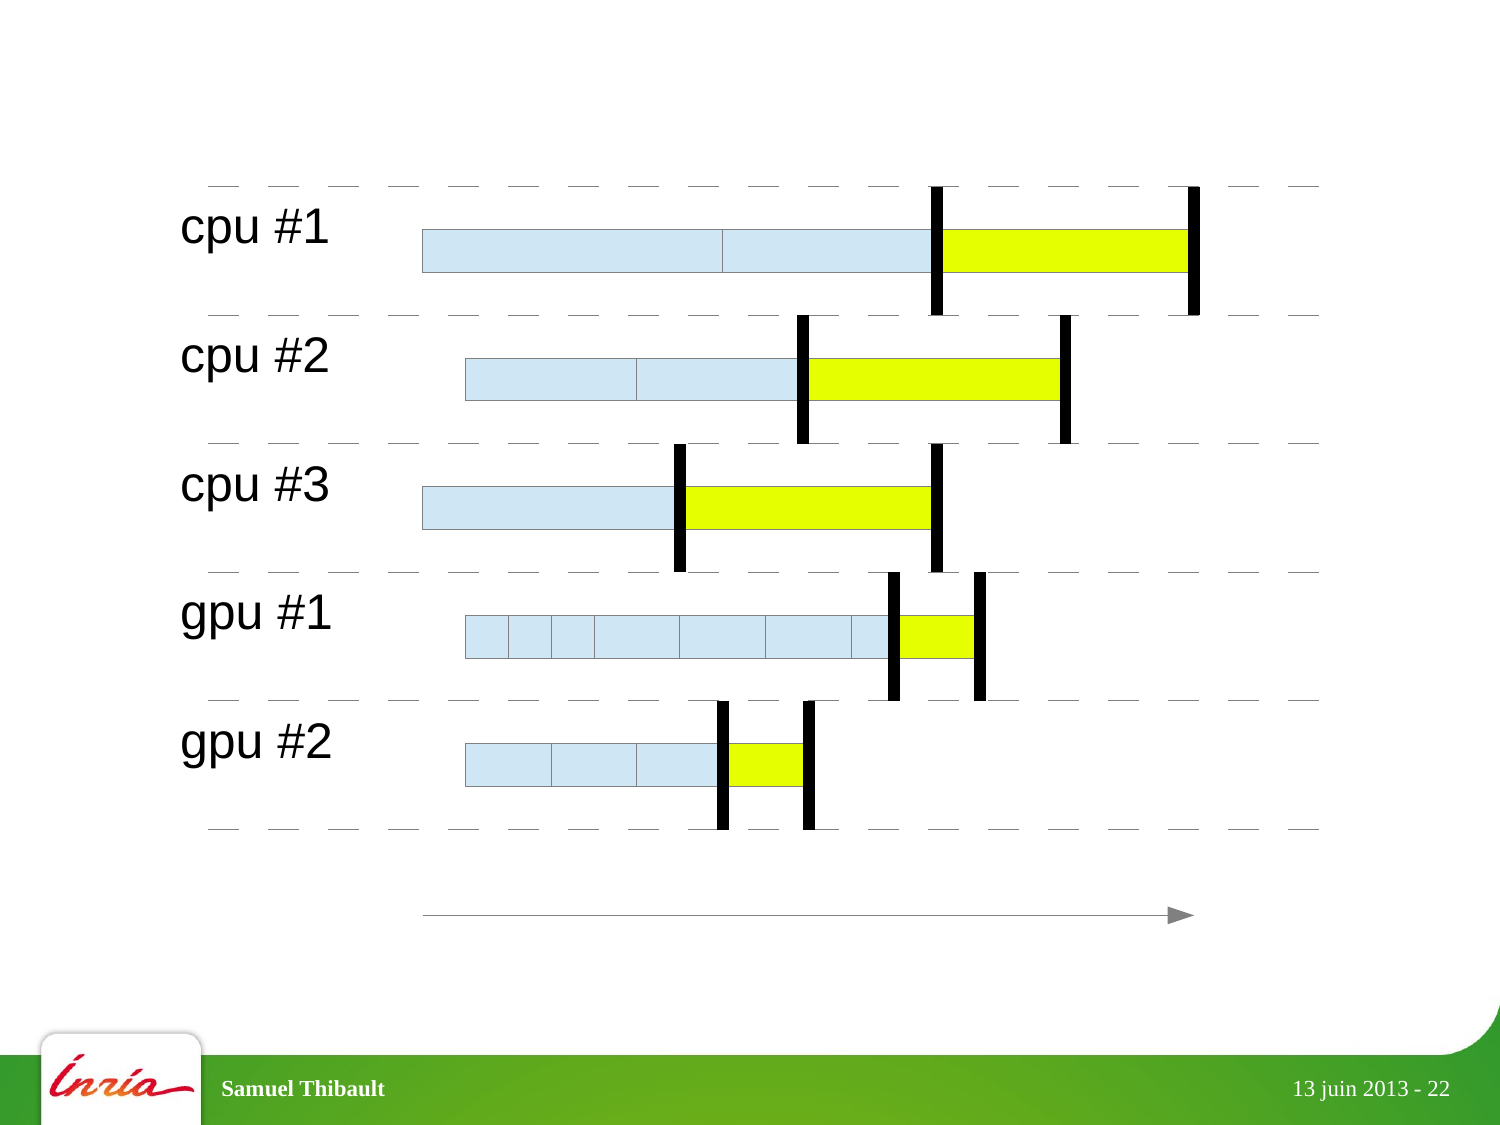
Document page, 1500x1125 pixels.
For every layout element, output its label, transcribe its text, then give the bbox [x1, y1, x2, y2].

text_box [422, 229, 931, 273]
text_box gpu #2 [165, 700, 423, 810]
picture [0, 947, 1500, 1125]
text_box [900, 615, 974, 659]
text_box [943, 229, 1188, 273]
text_box [729, 743, 803, 787]
text_box [465, 358, 797, 401]
text_box gpu #1 [165, 572, 423, 682]
text_box [465, 743, 717, 787]
text_box [465, 615, 888, 659]
text_box cpu #2 [165, 315, 423, 424]
text_box [686, 486, 931, 530]
text_box [422, 486, 674, 530]
text_box [809, 358, 1060, 401]
text_box cpu #3 [165, 443, 423, 553]
text_box cpu #1 [165, 186, 423, 296]
